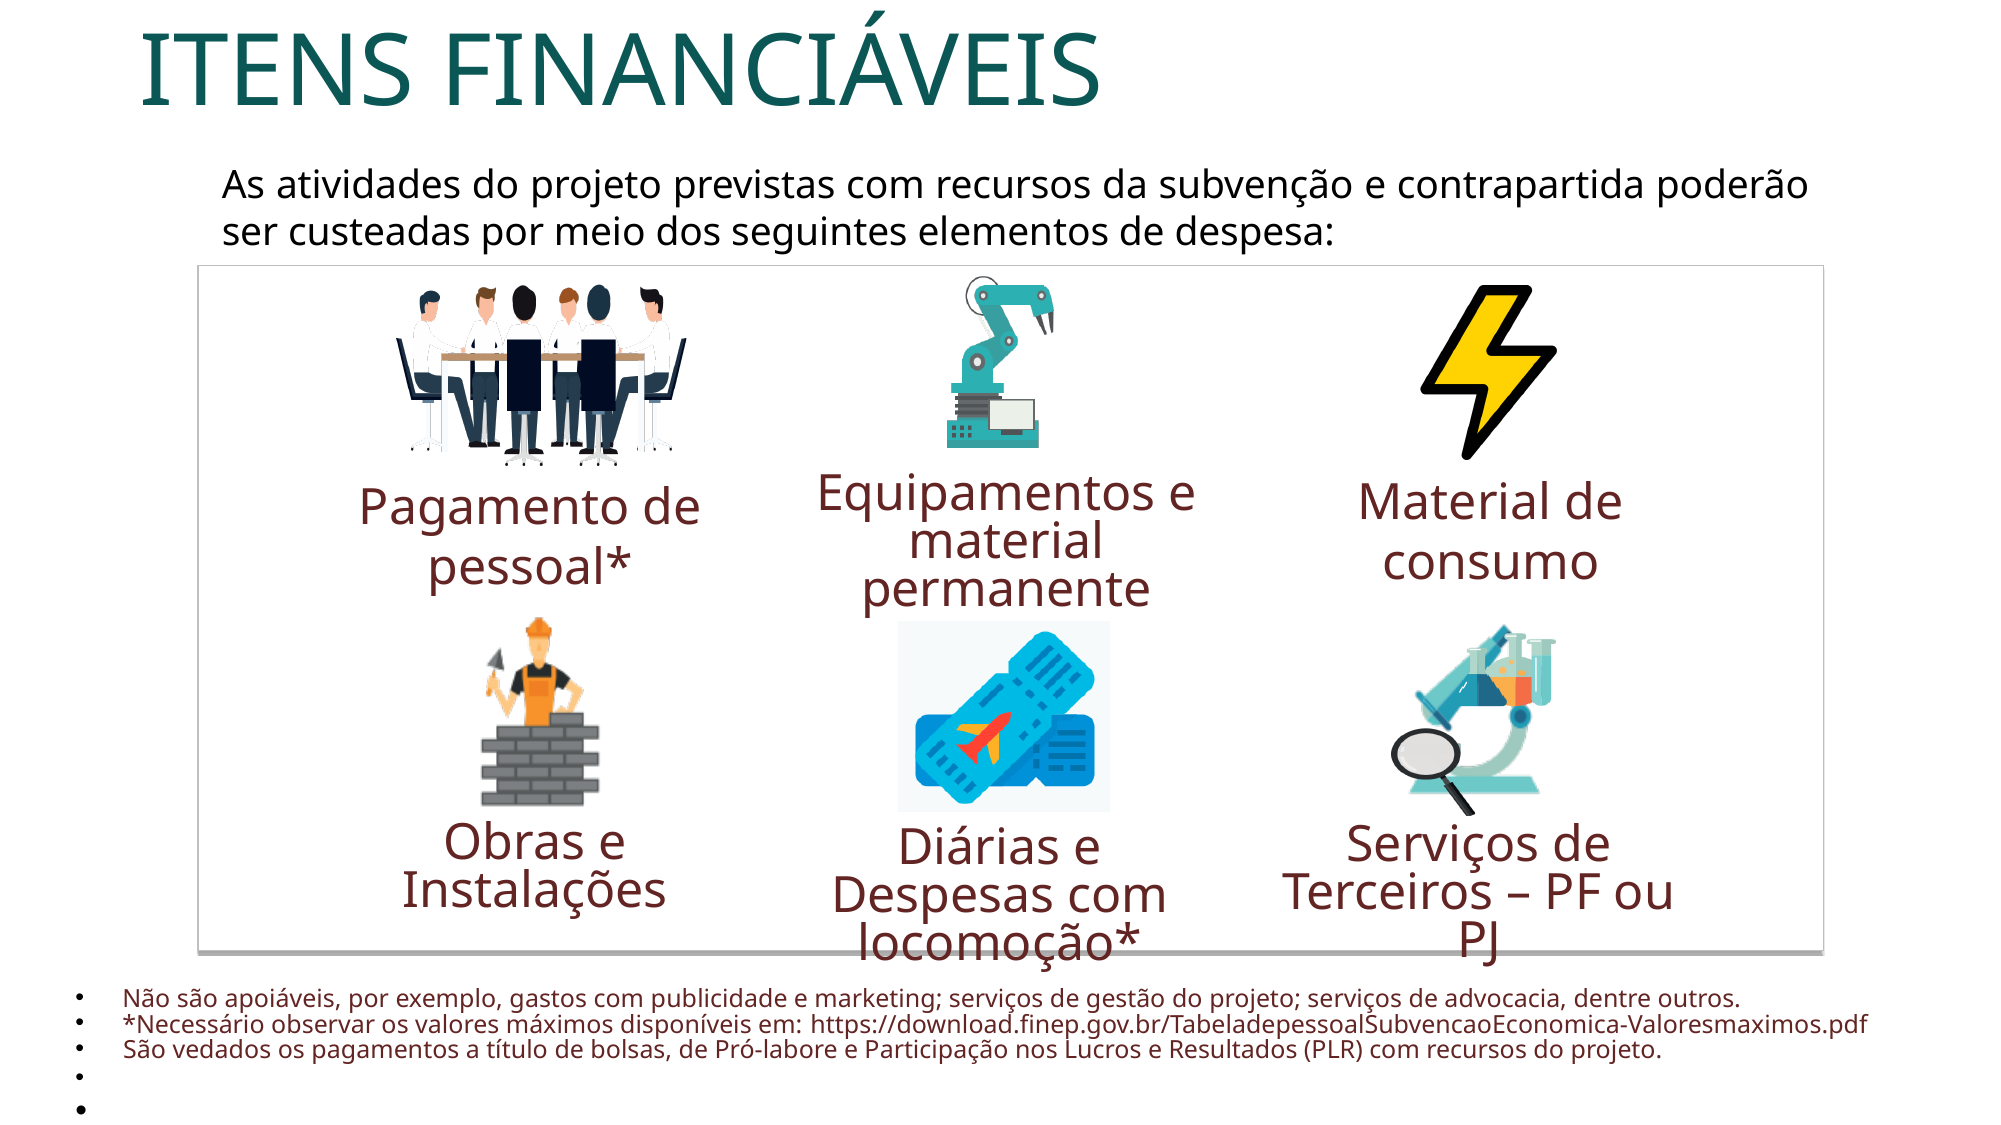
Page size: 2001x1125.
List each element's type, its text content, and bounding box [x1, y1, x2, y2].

text_box Diárias e Despesas com locomoção* [784, 819, 1216, 978]
text_box Pagamento de pessoal* [276, 467, 785, 602]
picture [1401, 285, 1576, 460]
text_box Não são apoiáveis, por exemplo, gastos com publicidade e marketing; serviços de gestão do projeto; serviços de advocacia, dentre outros. *Necessário observar os valores máximos disponíveis em: https://download.finep.gov.br/TabeladepessoalSubvencaoEconomica-Valoresmaximos.pdf São vedados os pagamentos a título de bolsas, de Pró-labore e Participação nos Lucros e Resultados (PLR) com recursos do projeto. [60, 981, 1961, 1125]
picture [396, 284, 687, 466]
text_box [1466, 929, 1480, 939]
text_box Material de consumo [1258, 463, 1724, 598]
picture [935, 263, 1066, 466]
picture [897, 621, 1111, 812]
text_box Obras e Instalações [373, 813, 698, 925]
text_box Equipamentos e material permanente [765, 465, 1248, 624]
text_box Serviços de Terceiros – PF ou PJ [1256, 816, 1702, 929]
text_box [198, 265, 1823, 950]
picture [1385, 620, 1567, 816]
text_box ITENS FINANCIÁVEIS [124, 0, 1843, 135]
text_box [1466, 929, 1492, 950]
text_box As atividades do projeto previstas com recursos da subvenção e contrapartida poderão ser custeadas por meio dos seguintes elementos de despesa: [206, 152, 1862, 262]
picture [450, 601, 615, 809]
